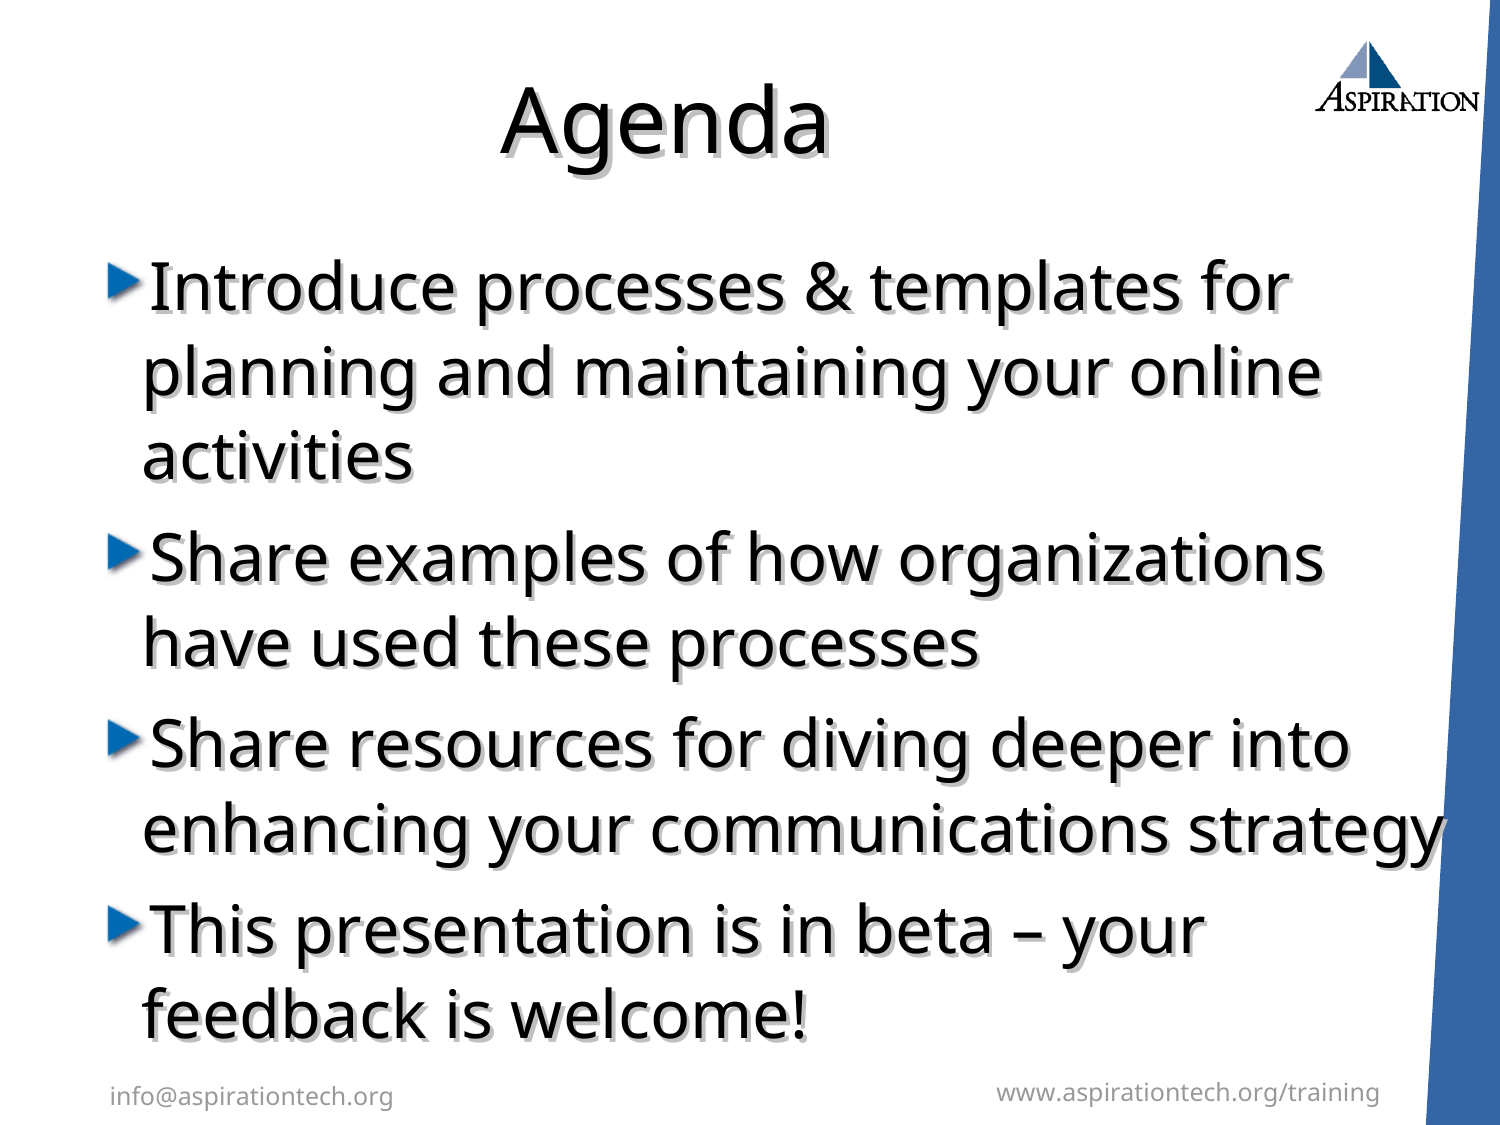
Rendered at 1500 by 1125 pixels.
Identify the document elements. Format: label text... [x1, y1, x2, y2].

list Introduce processes & templates for planning and maintaining your online activities Share examples of how organizations have used these processes Share resources for diving deeper into enhancing your communications strategy This presentation is in beta – your feedback is welcome! [49, 238, 1447, 1052]
picture [1315, 41, 1480, 120]
title Agenda [49, 19, 1284, 206]
